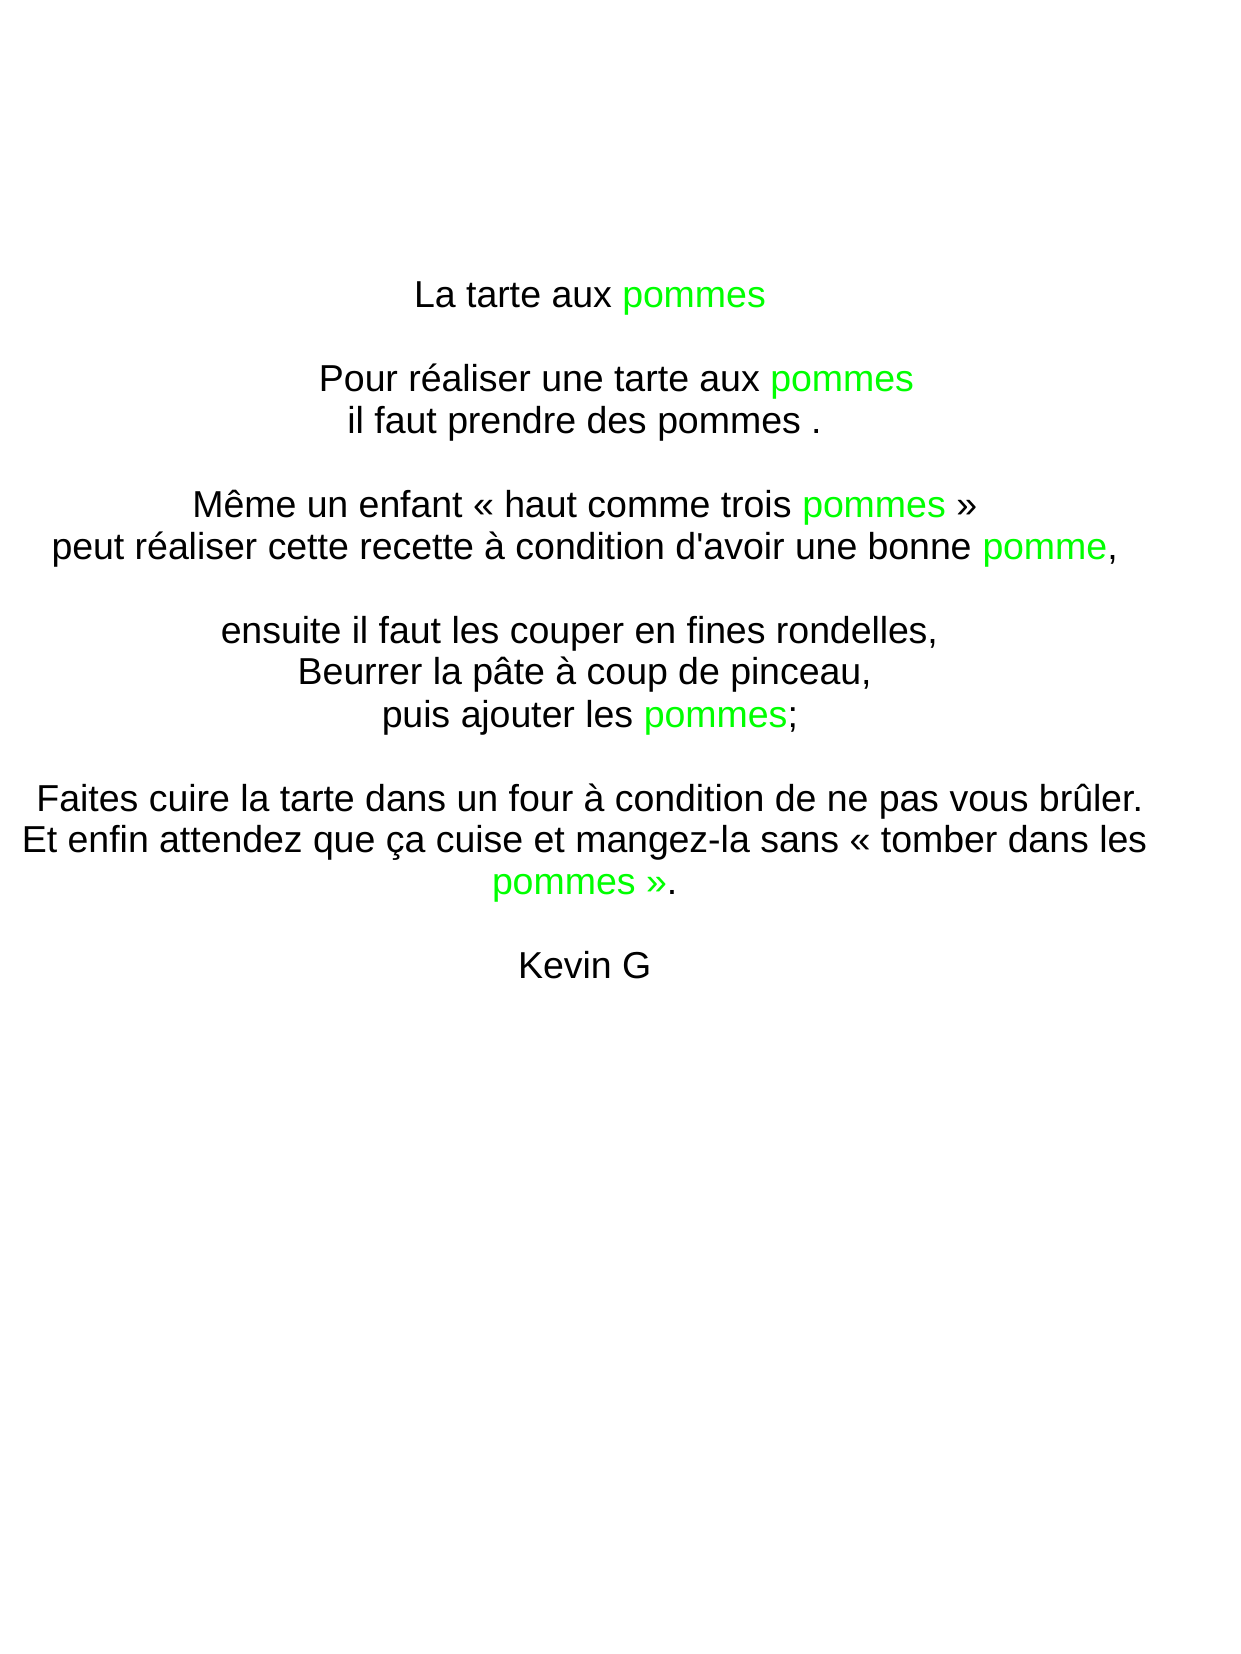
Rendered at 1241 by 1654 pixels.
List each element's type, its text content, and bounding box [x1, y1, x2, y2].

text_box La tarte aux pommes Pour réaliser une tarte aux pommes il faut prendre des pommes . Même un enfant « haut comme trois pommes » peut réaliser cette recette à condition d'avoir une bonne pomme, ensuite il faut les couper en fines rondelles, Beurrer la pâte à coup de pinceau, puis ajouter les pommes; Faites cuire la tarte dans un four à condition de ne pas vous brûler. Et enfin attendez que ça cuise et mangez-la sans « tomber dans les pommes ». Kevin G [7, 265, 1182, 1232]
